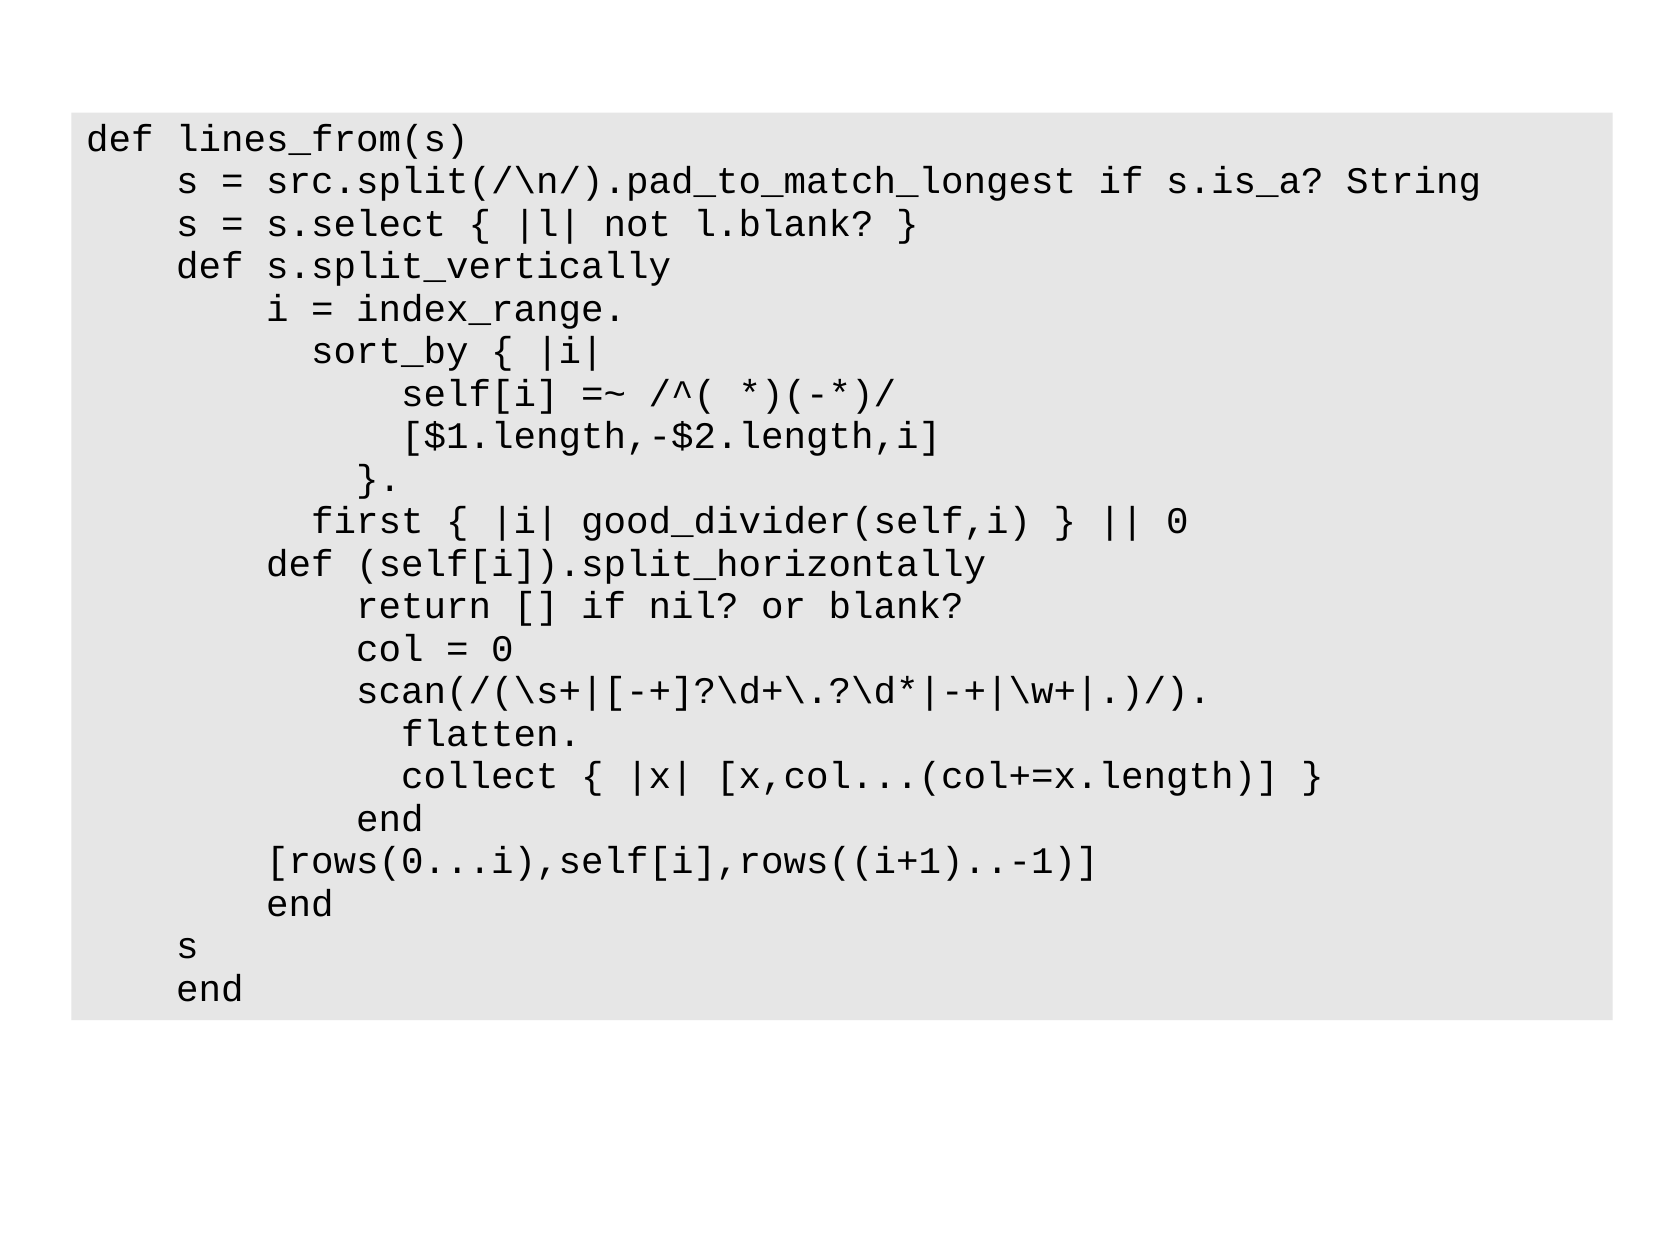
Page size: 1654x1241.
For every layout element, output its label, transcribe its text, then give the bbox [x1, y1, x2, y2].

text_box def lines_from(s) s = src.split(/\n/).pad_to_match_longest if s.is_a? String s = s.select { |l| not l.blank? } def s.split_vertically i = index_range. sort_by { |i| self[i] =~ /^( *)(-*)/ [$1.length,-$2.length,i] }. first { |i| good_divider(self,i) } || 0 def (self[i]).split_horizontally return [] if nil? or blank? col = 0 scan(/(\s+|[-+]?\d+\.?\d*|-+|\w+|.)/). flatten. collect { |x| [x,col...(col+=x.length)] } end [rows(0...i),self[i],rows((i+1)..-1)] end s end [71, 112, 1613, 1021]
